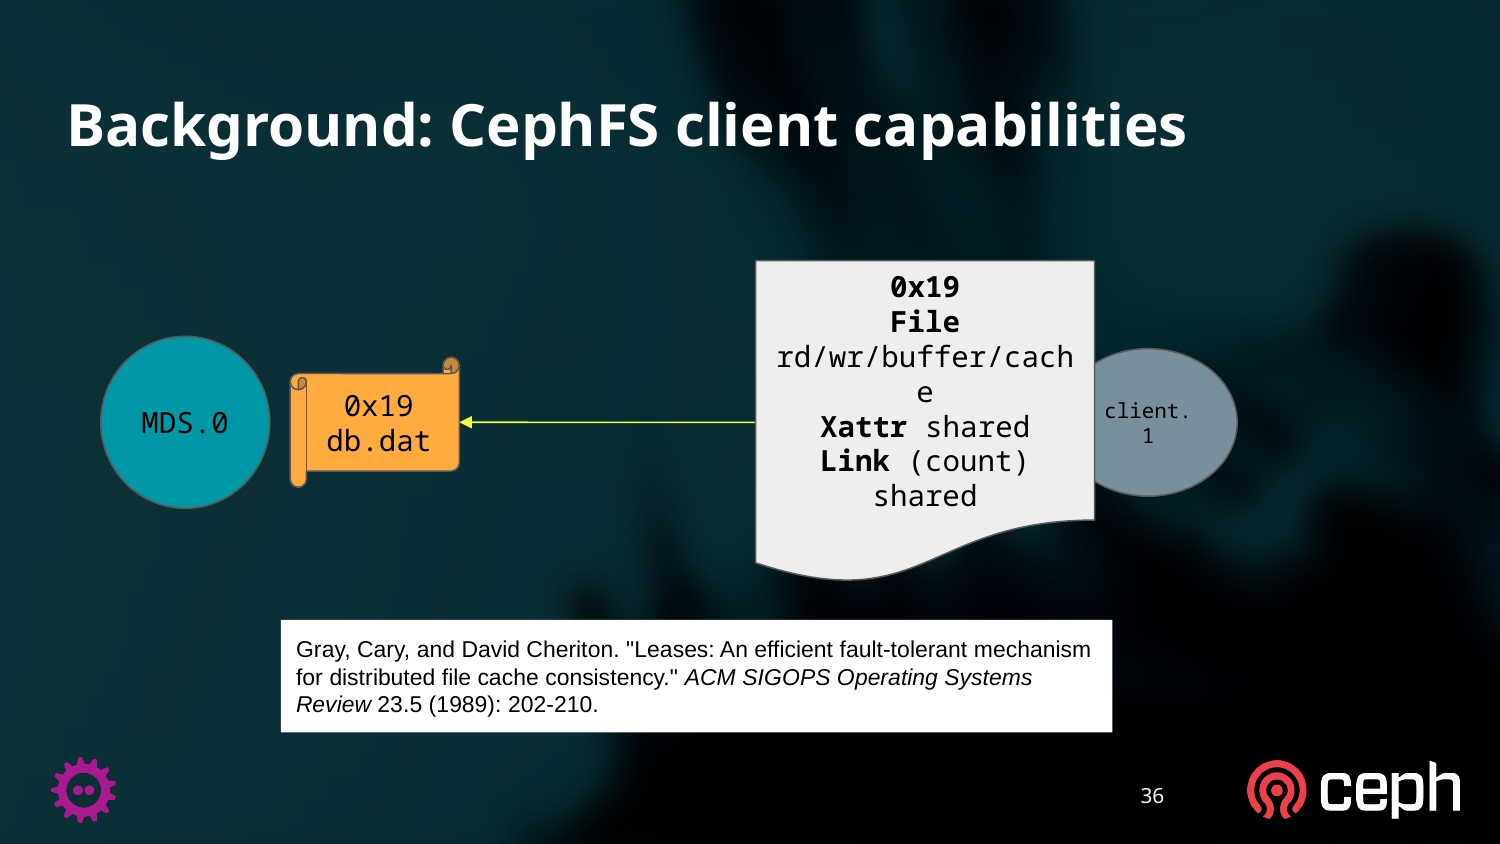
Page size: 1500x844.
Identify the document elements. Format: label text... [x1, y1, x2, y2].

text_box Gray, Cary, and David Cheriton. "Leases: An efficient fault-tolerant mechanism for distributed file cache consistency." ACM SIGOPS Operating Systems Review 23.5 (1989): 202-210. [280, 619, 1113, 733]
title Background: CephFS client capabilities [51, 72, 1449, 167]
picture [0, 0, 1500, 844]
text_box 0x19 File rd/wr/buffer/cache Xattr shared Link (count) shared [755, 260, 1095, 581]
text_box client.1 [1095, 348, 1238, 497]
slide_number <number> [1089, 764, 1179, 829]
text_box 0x19 db.dat [290, 367, 460, 488]
text_box MDS.0 [100, 336, 270, 509]
